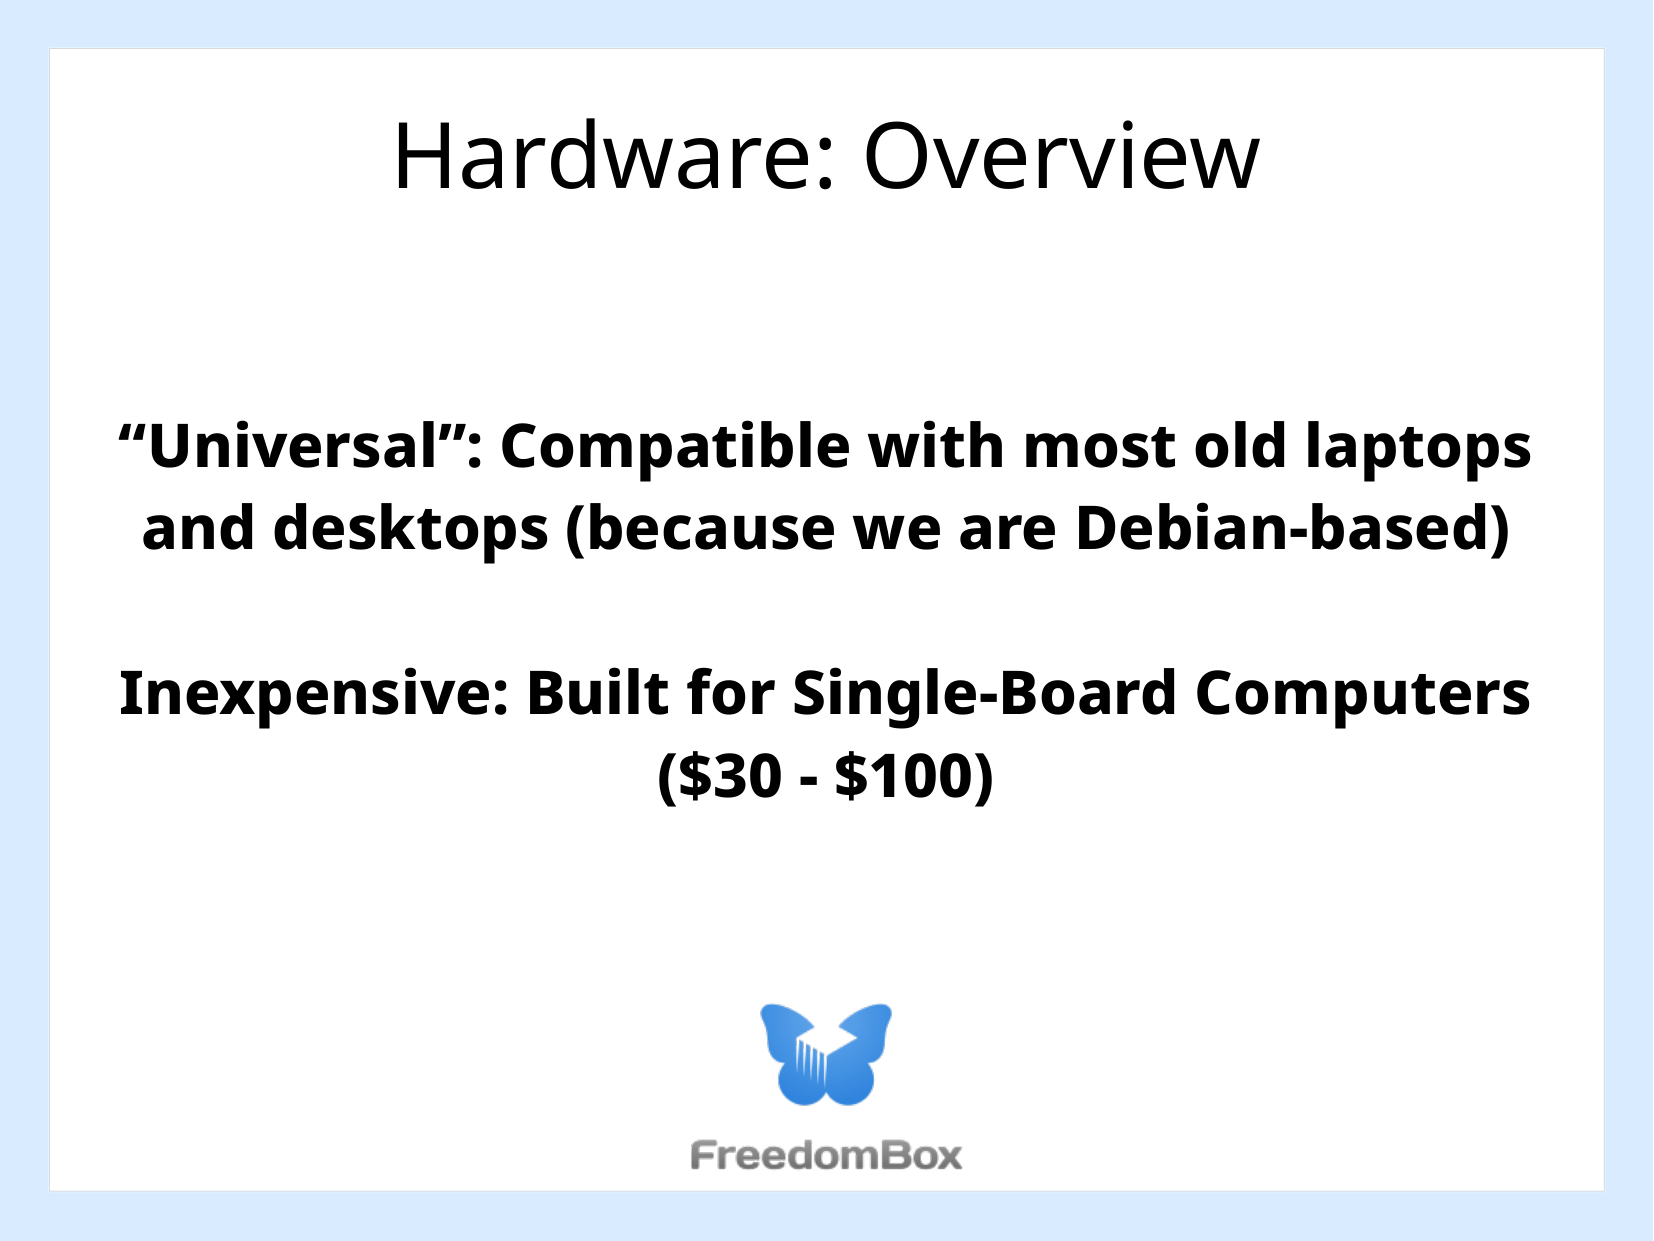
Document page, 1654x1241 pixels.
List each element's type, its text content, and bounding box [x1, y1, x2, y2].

picture [0, 0, 1654, 1241]
subtitle “Universal”: Compatible with most old laptops and desktops (because we are Debian-based) Inexpensive: Built for Single-Board Computers ($30 - $100) [82, 290, 1571, 1010]
title Hardware: Overview [82, 49, 1571, 257]
